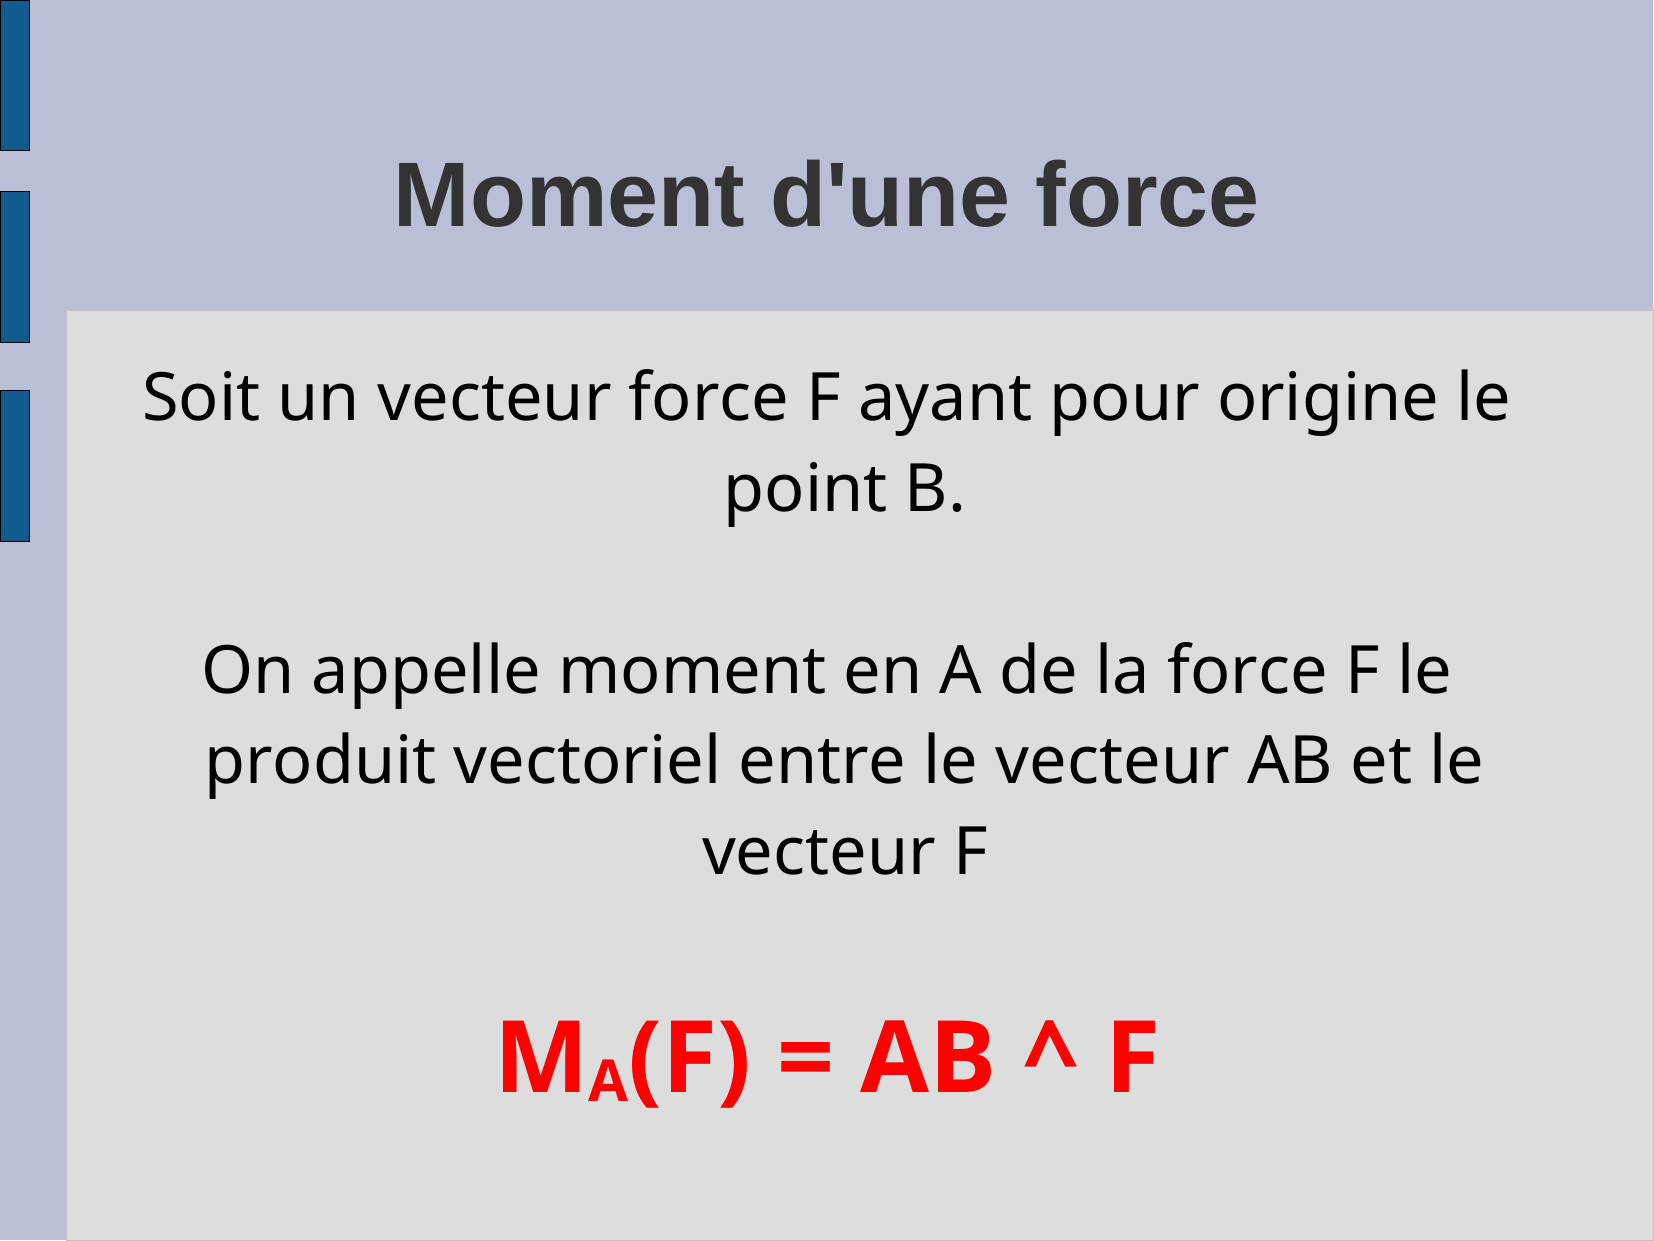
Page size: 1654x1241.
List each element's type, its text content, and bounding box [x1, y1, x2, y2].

title Moment d'une force [121, 98, 1534, 291]
subtitle Soit un vecteur force F ayant pour origine le point B. On appelle moment en A de la force F le produit vectoriel entre le vecteur AB et le vecteur F MA(F) = AB ^ F [121, 352, 1534, 1119]
